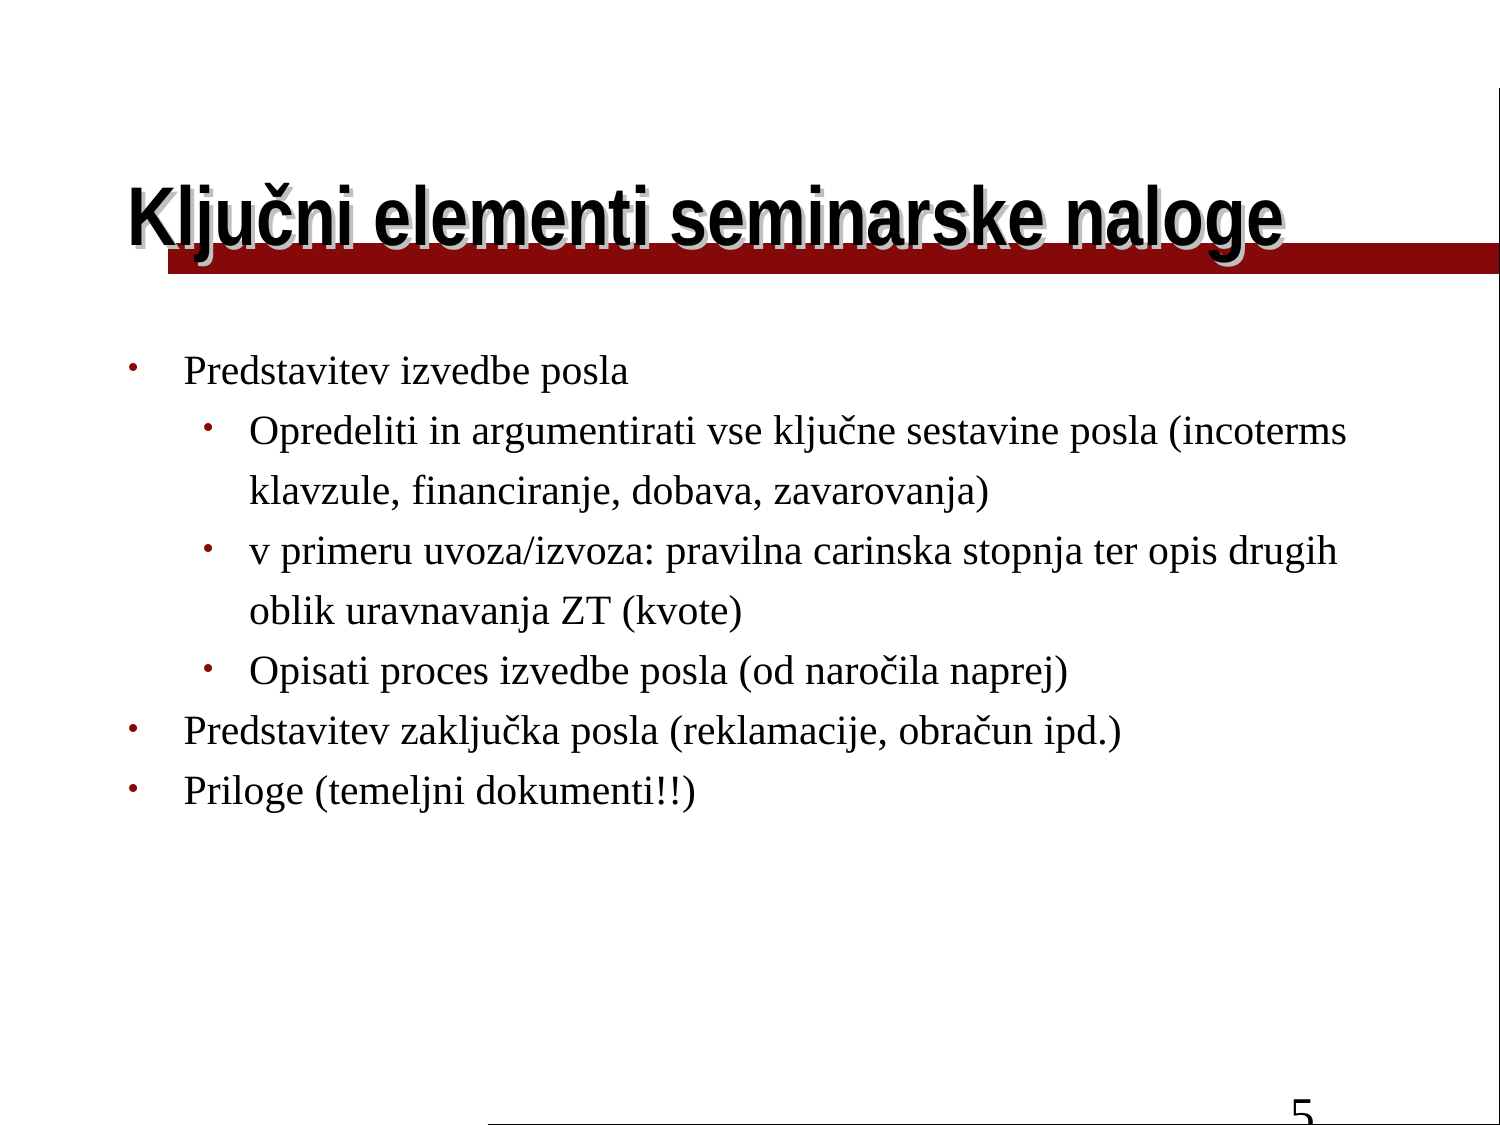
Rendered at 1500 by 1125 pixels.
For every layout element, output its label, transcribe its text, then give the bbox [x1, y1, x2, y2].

title Ključni elementi seminarske naloge [112, 137, 1388, 288]
list Predstavitev izvedbe posla Opredeliti in argumentirati vse ključne sestavine posla (incoterms klavzule, financiranje, dobava, zavarovanja) v primeru uvoza/izvoza: pravilna carinska stopnja ter opis drugih oblik uravnavanja ZT (kvote) Opisati proces izvedbe posla (od naročila naprej) Predstavitev zaključka posla (reklamacije, obračun ipd.) Priloge (temeljni dokumenti!!) [112, 324, 1388, 1001]
